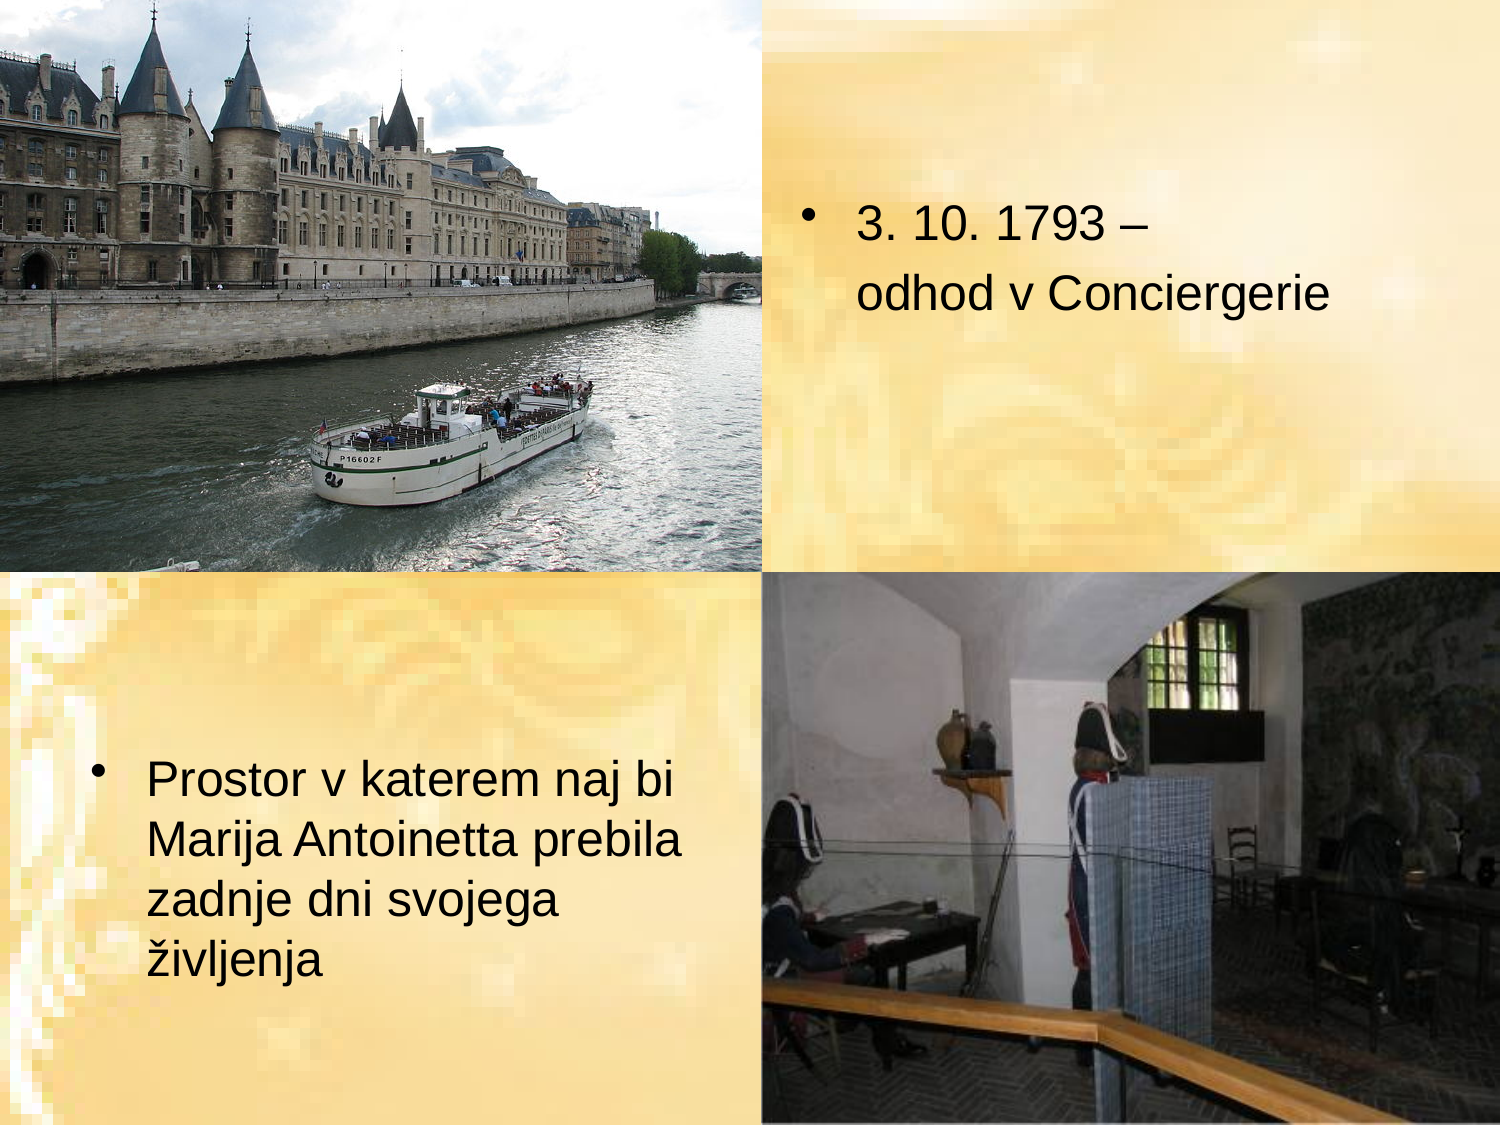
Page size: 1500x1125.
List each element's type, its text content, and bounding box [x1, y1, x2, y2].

list 3. 10. 1793 – odhod v Conciergerie [785, 42, 1448, 563]
picture [0, 0, 1500, 1125]
list Prostor v katerem naj bi Marija Antoinetta prebila zadnje dni svojega življenja [75, 668, 738, 1005]
